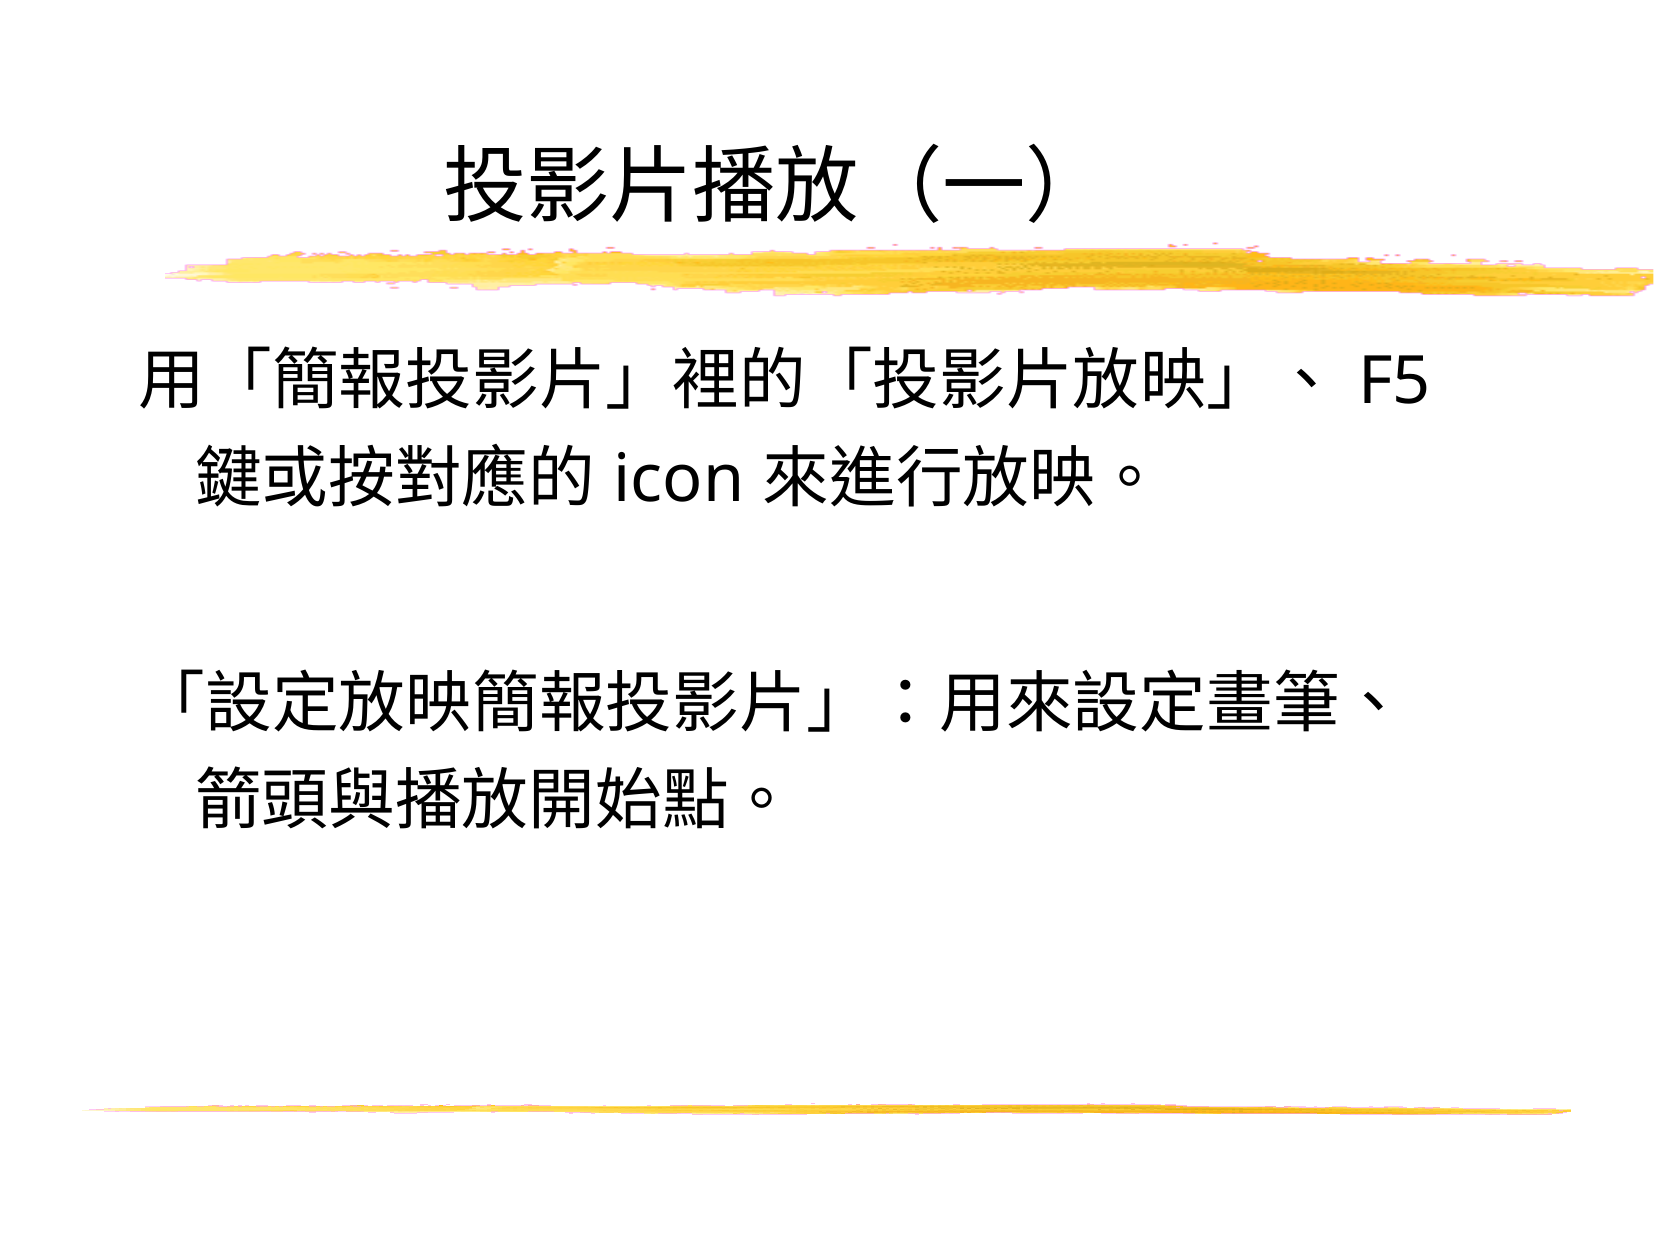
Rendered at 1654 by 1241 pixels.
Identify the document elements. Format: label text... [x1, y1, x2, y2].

picture [82, 1102, 1571, 1117]
picture [165, 237, 1654, 308]
title 投影片播放（一） [73, 41, 1479, 249]
list 用「簡報投影片」裡的「投影片放映」、F5 鍵或按對應的icon來進行放映。 「設定放映簡報投影片」：用來設定畫筆、箭頭與播放開始點。 [124, 316, 1468, 804]
